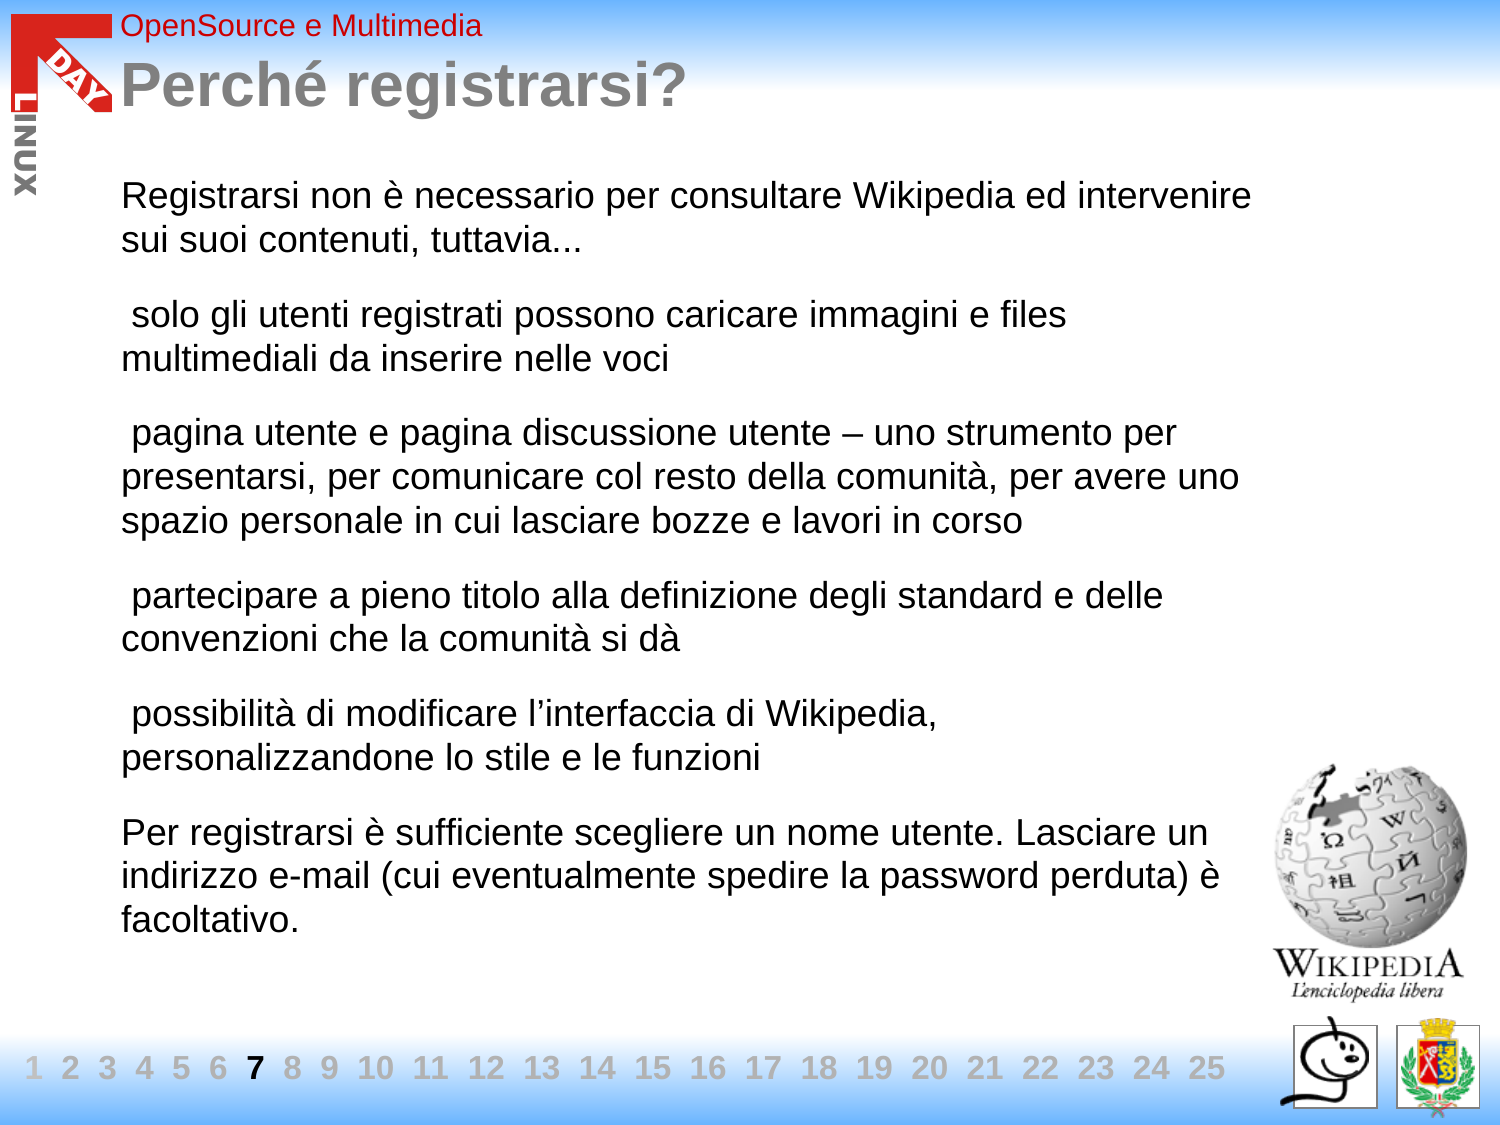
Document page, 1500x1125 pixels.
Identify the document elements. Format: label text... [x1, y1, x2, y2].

text_box Registrarsi non è necessario per consultare Wikipedia ed intervenire sui suoi contenuti, tuttavia... solo gli utenti registrati possono caricare immagini e files multimediali da inserire nelle voci pagina utente e pagina discussione utente – uno strumento per presentarsi, per comunicare col resto della comunità, per avere uno spazio personale in cui lasciare bozze e lavori in corso partecipare a pieno titolo alla definizione degli standard e delle convenzioni che la comunità si dà possibilità di modificare l’interfaccia di Wikipedia, personalizzandone lo stile e le funzioni Per registrarsi è sufficiente scegliere un nome utente. Lasciare un indirizzo e-mail (cui eventualmente spedire la password perduta) è facoltativo. [106, 165, 1270, 949]
text_box Perché registrarsi? [120, 50, 1479, 120]
picture [11, 14, 112, 196]
text_box [0, 1025, 1500, 1125]
text_box 1 2 3 4 5 6 7 8 9 10 11 12 13 14 15 16 17 18 19 20 21 22 23 24 25 [24, 1049, 1267, 1087]
text_box OpenSource e Multimedia [120, 7, 1479, 43]
text_box [0, 0, 1500, 91]
chart [1265, 762, 1477, 1005]
picture [1280, 1016, 1369, 1106]
picture [1401, 1018, 1475, 1118]
